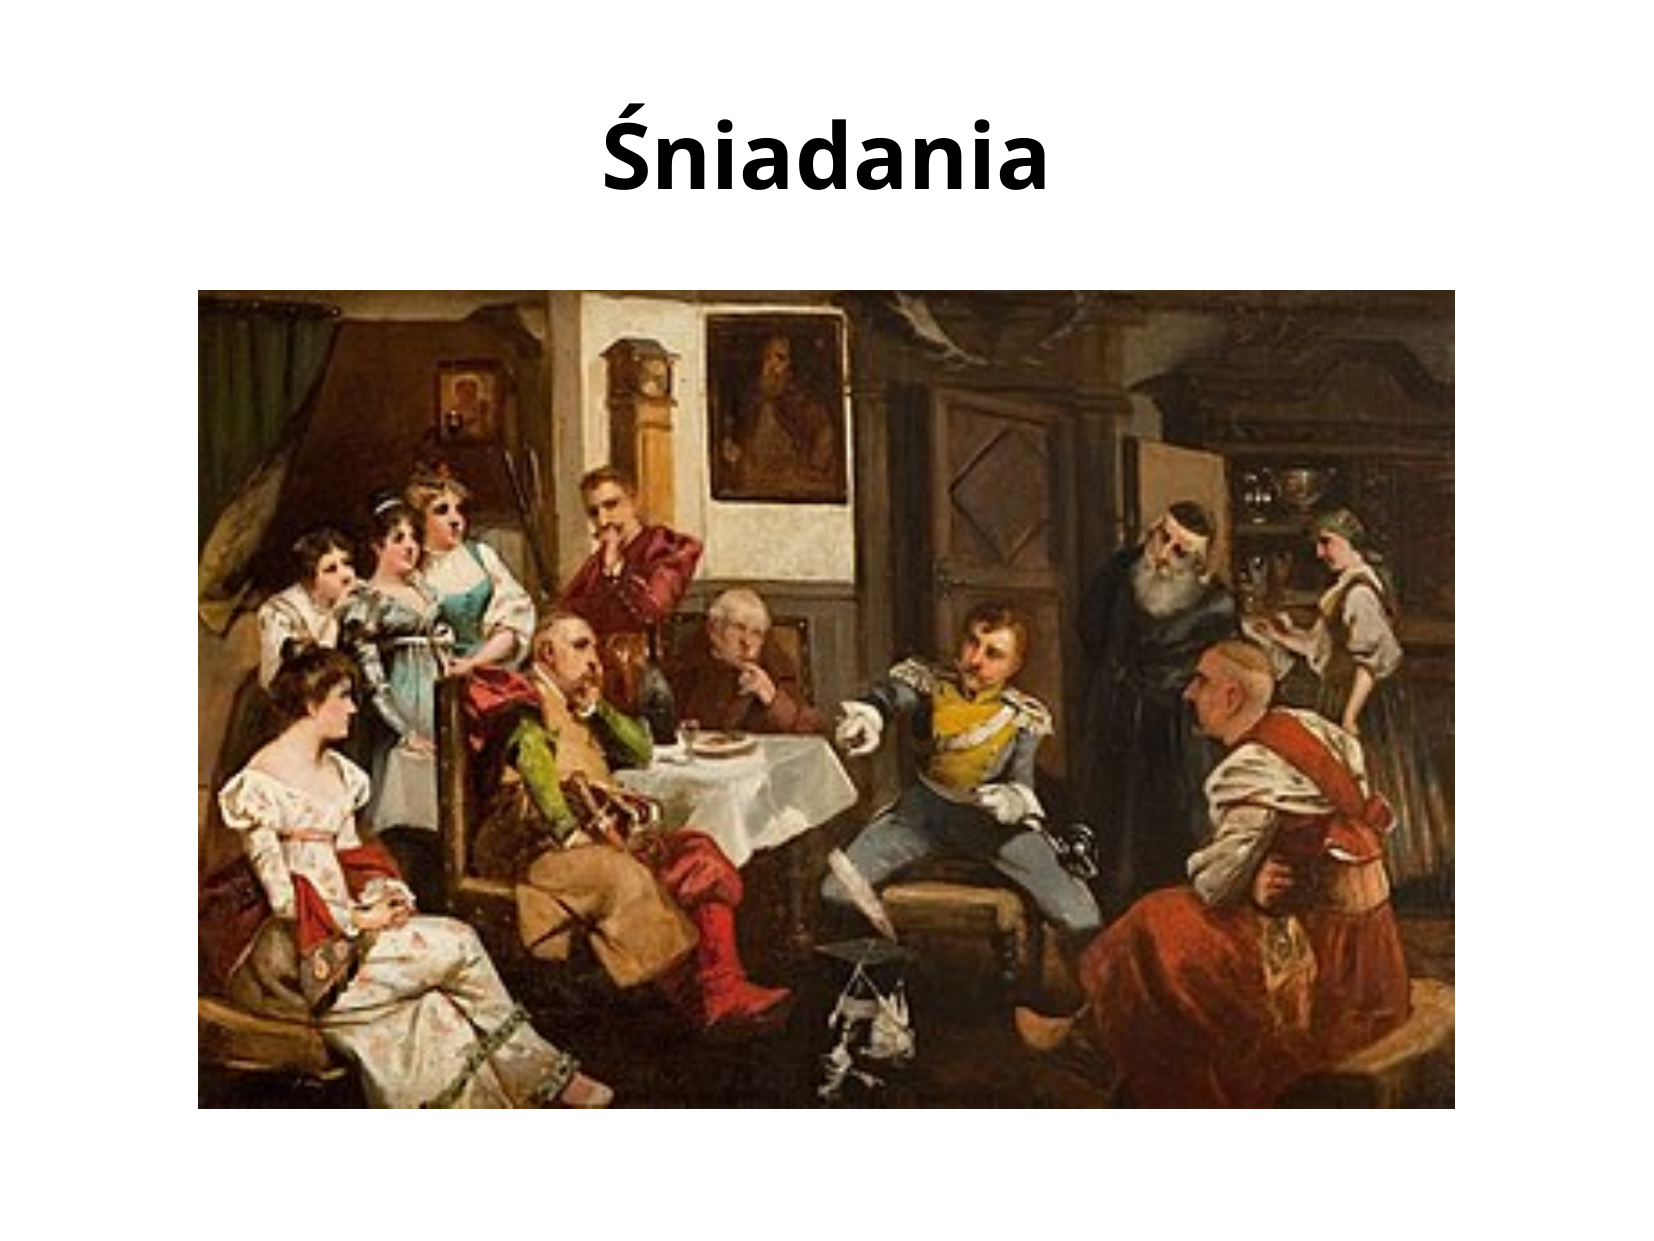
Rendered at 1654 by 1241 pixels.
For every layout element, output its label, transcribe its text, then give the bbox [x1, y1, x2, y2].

picture [198, 290, 1455, 1109]
title Śniadania [82, 49, 1571, 257]
